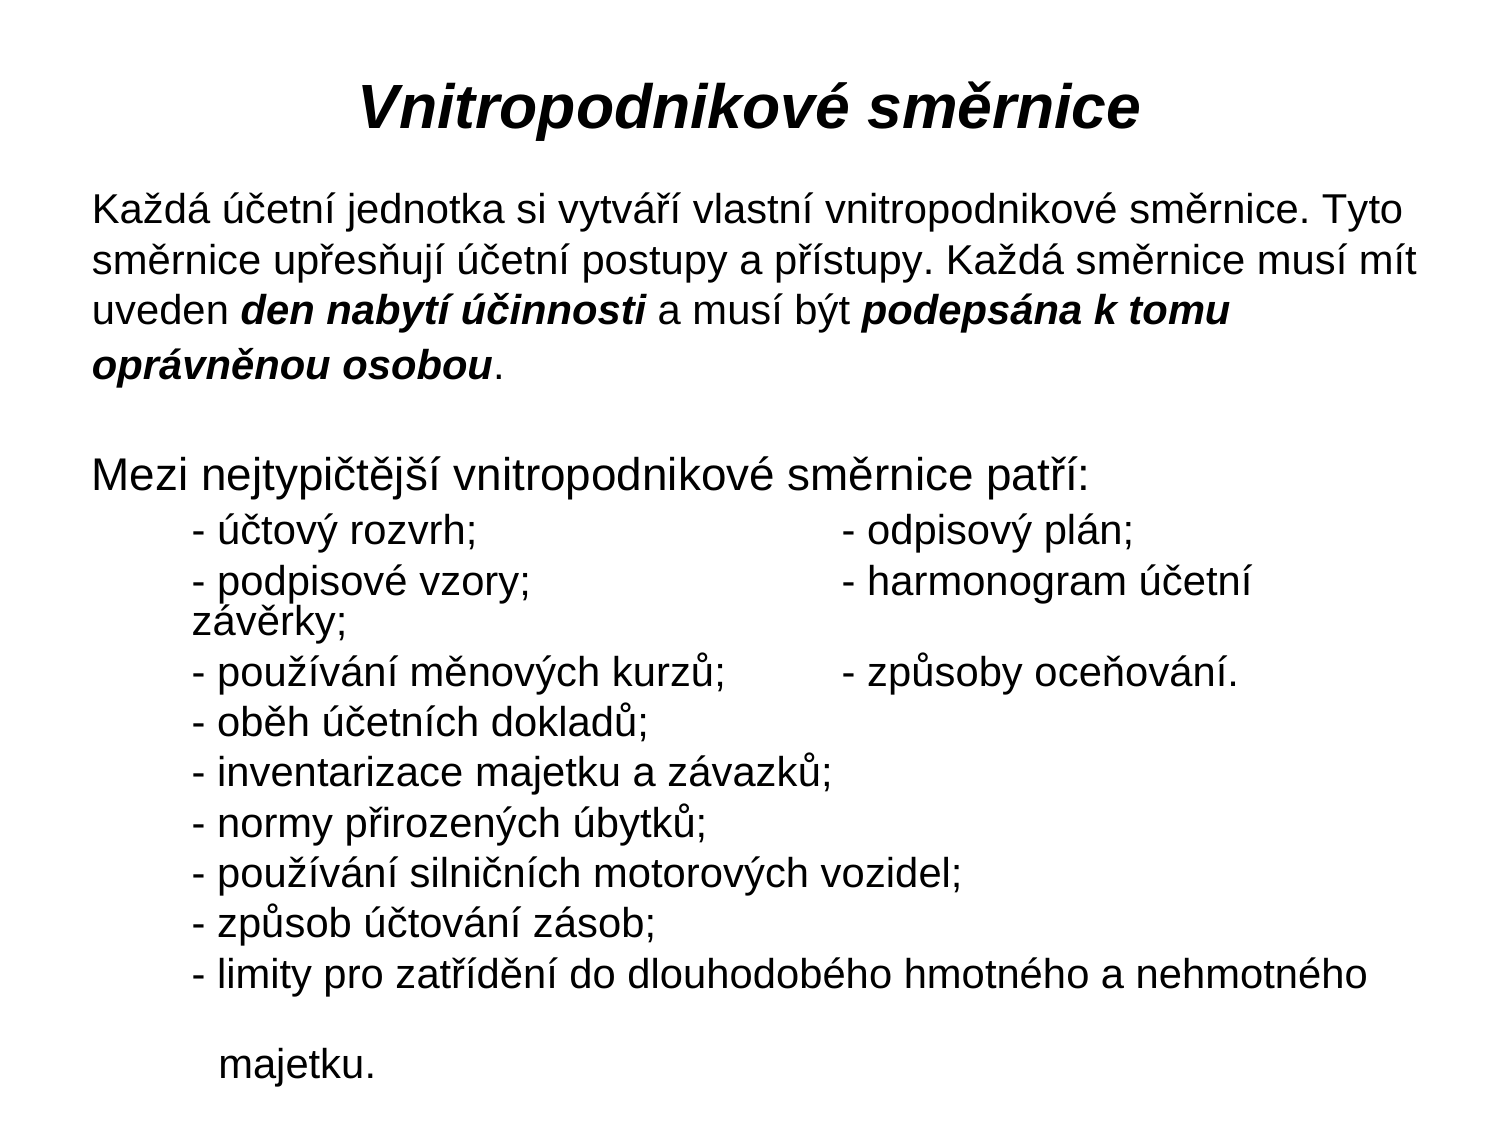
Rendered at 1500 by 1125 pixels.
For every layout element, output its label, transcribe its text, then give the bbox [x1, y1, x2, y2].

title Vnitropodnikové směrnice [75, 45, 1426, 163]
list Každá účetní jednotka si vytváří vlastní vnitropodnikové směrnice. Tyto směrnice upřesňují účetní postupy a přístupy. Každá směrnice musí mít uveden den nabytí účinnosti a musí být podepsána k tomu oprávněnou osobou. Mezi nejtypičtější vnitropodnikové směrnice patří: - účtový rozvrh; - odpisový plán; - podpisové vzory; - harmonogram účetní závěrky; - používání měnových kurzů; - způsoby oceňování. - oběh účetních dokladů; - inventarizace majetku a závazků; - normy přirozených úbytků; - používání silničních motorových vozidel; - způsob účtování zásob; - limity pro zatřídění do dlouhodobého hmotného a nehmotného majetku. [76, 184, 1436, 1112]
